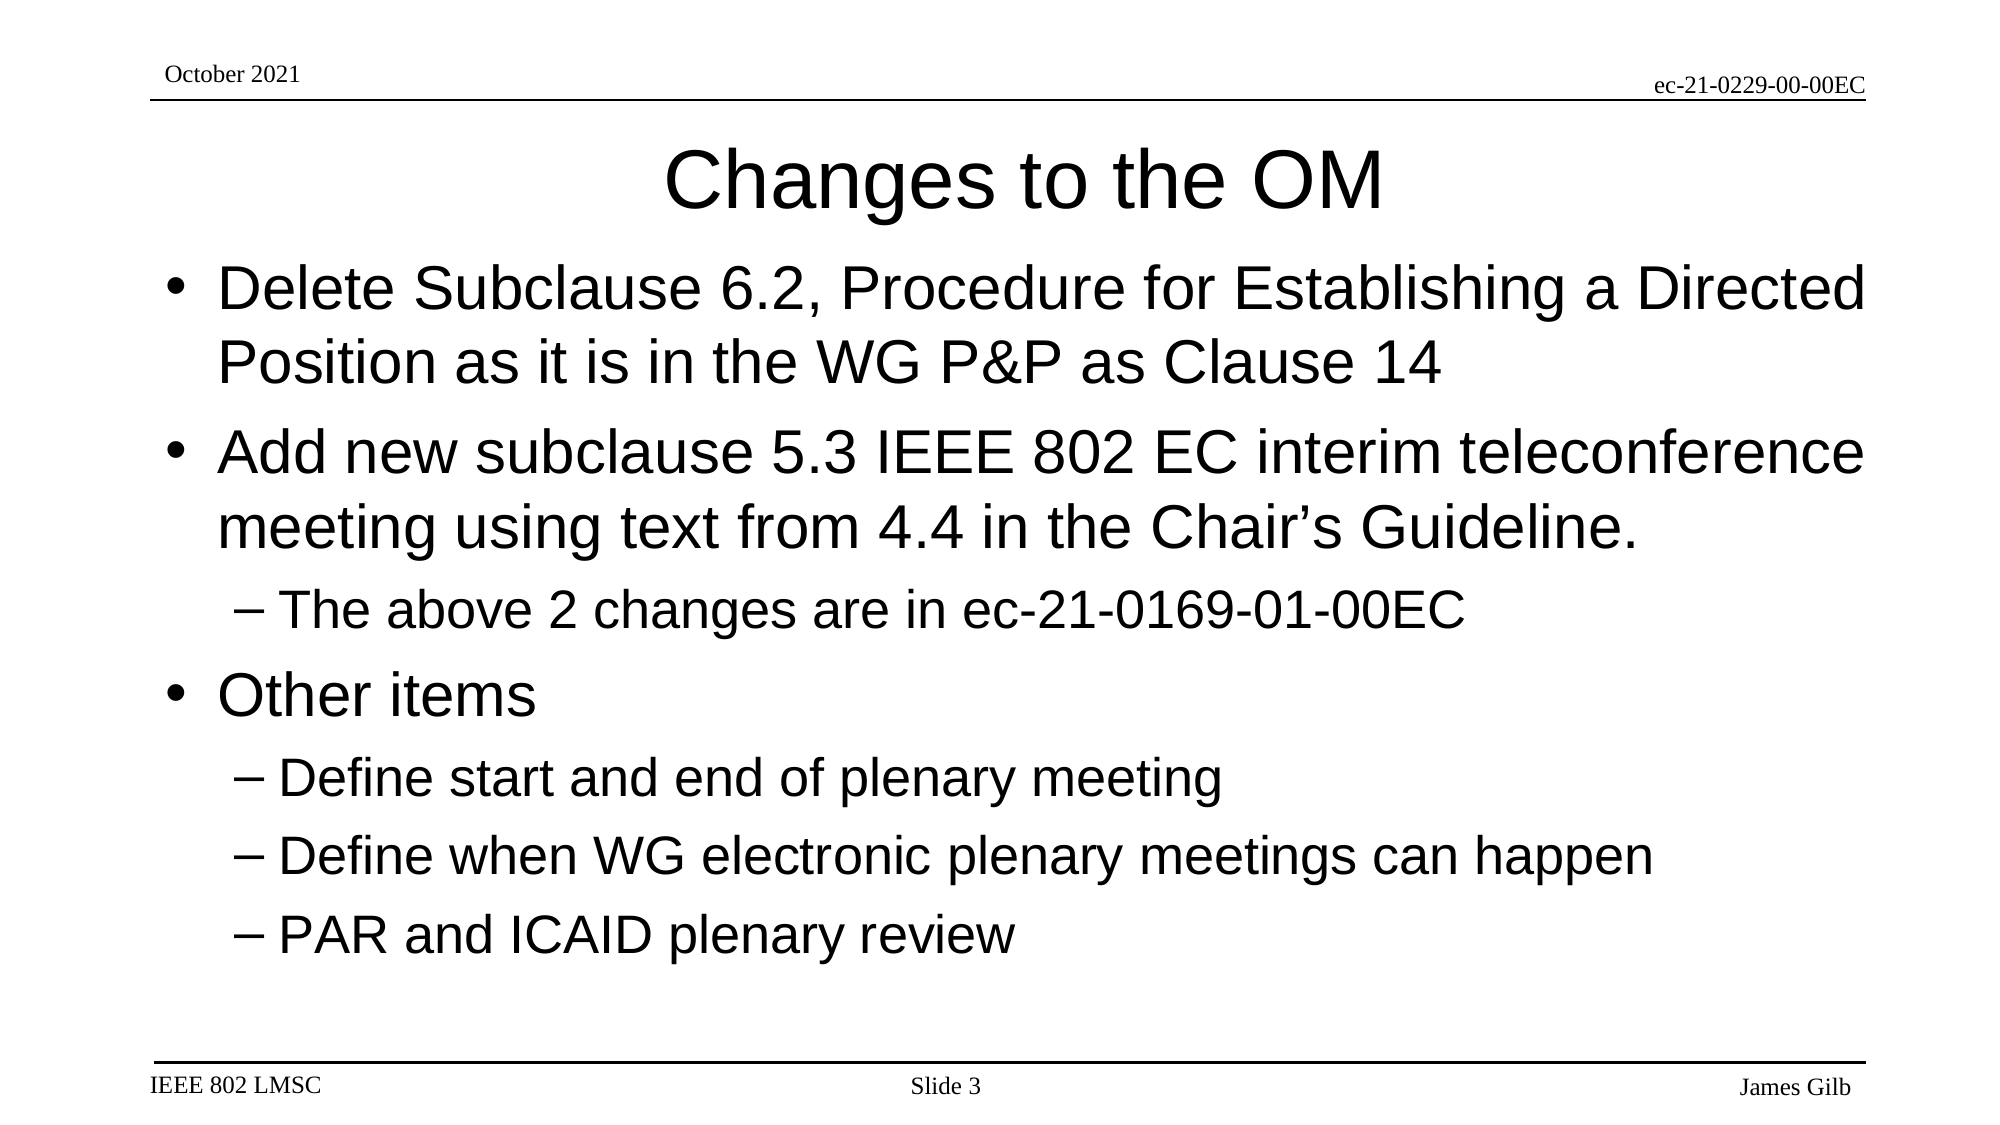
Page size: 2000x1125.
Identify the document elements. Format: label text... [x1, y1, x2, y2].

title Changes to the OM [149, 112, 1900, 238]
list Delete Subclause 6.2, Procedure for Establishing a Directed Position as it is in the WG P&P as Clause 14 Add new subclause 5.3 IEEE 802 EC interim teleconference meeting using text from 4.4 in the Chair’s Guideline. The above 2 changes are in ec-21-0169-01-00EC Other items Define start and end of plenary meeting Define when WG electronic plenary meetings can happen PAR and ICAID plenary review [149, 239, 1900, 1051]
